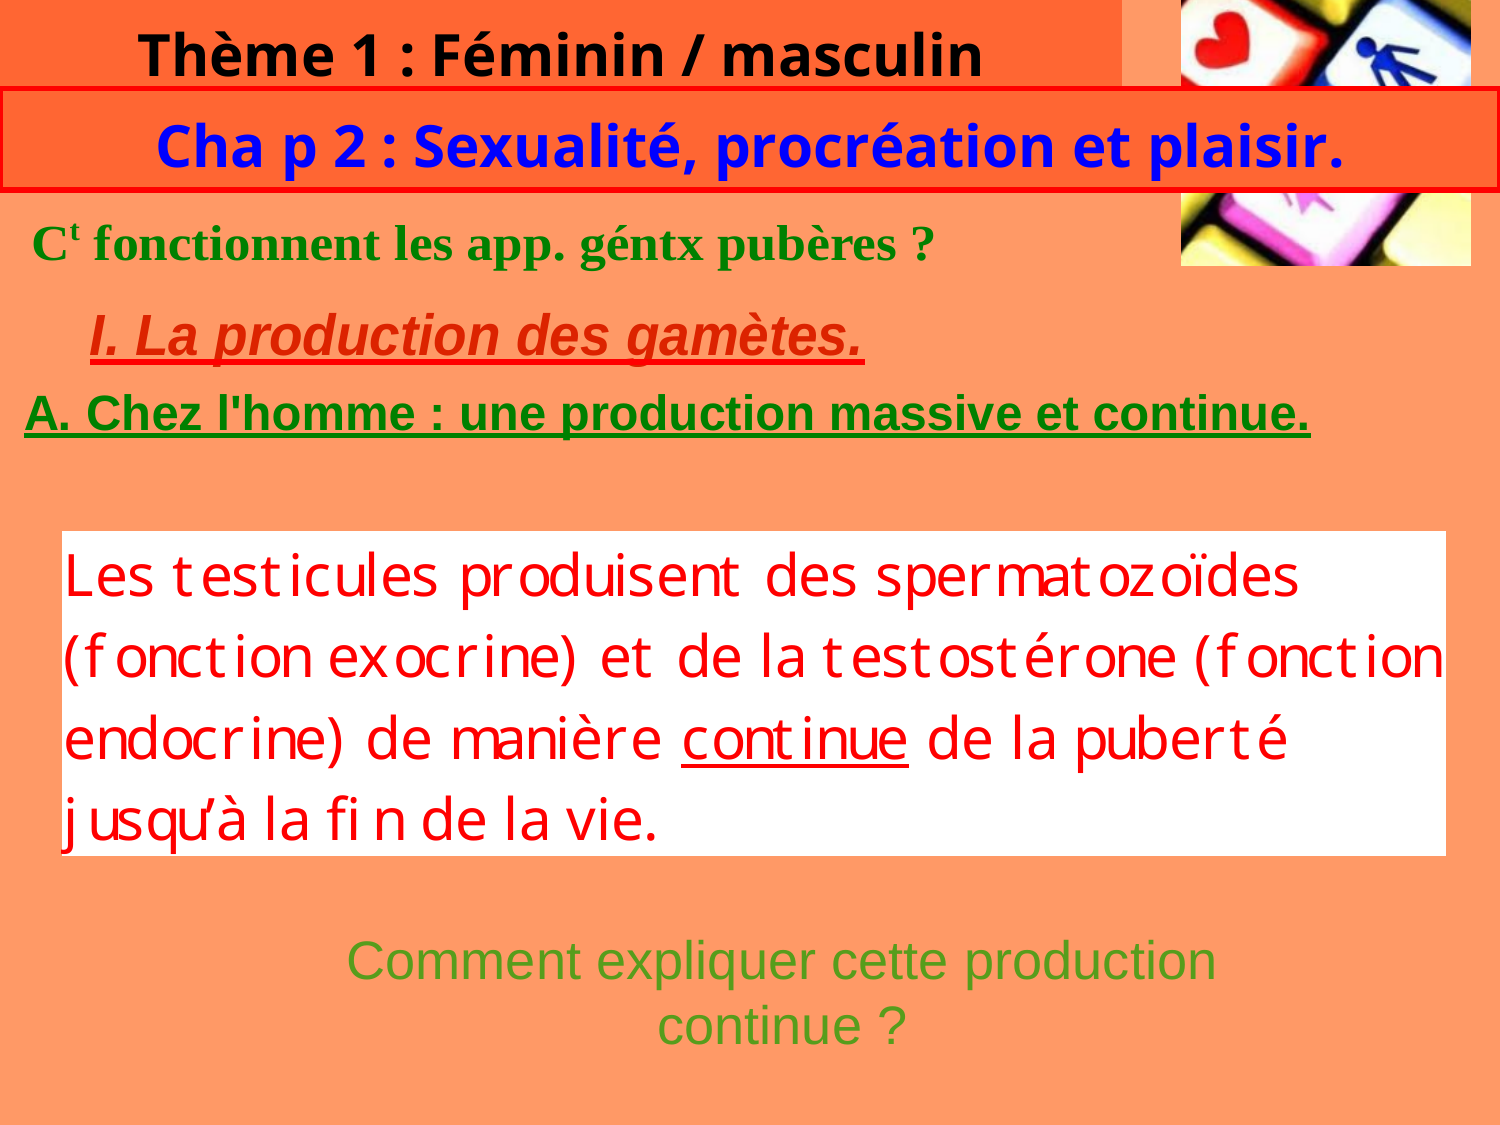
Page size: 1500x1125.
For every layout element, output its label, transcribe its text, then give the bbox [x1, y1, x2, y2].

text_box Comment expliquer cette production continue ? [265, 918, 1300, 1063]
chart [61, 531, 1447, 865]
chart [22, 383, 1500, 498]
chart [29, 213, 1388, 278]
text_box Thème 1 : Féminin / masculin [0, 0, 1122, 88]
picture [1181, 0, 1471, 88]
text_box Cha p 2 : Sexualité, procréation et plaisir. [0, 88, 1500, 191]
picture [1181, 191, 1471, 266]
chart [88, 301, 1034, 367]
